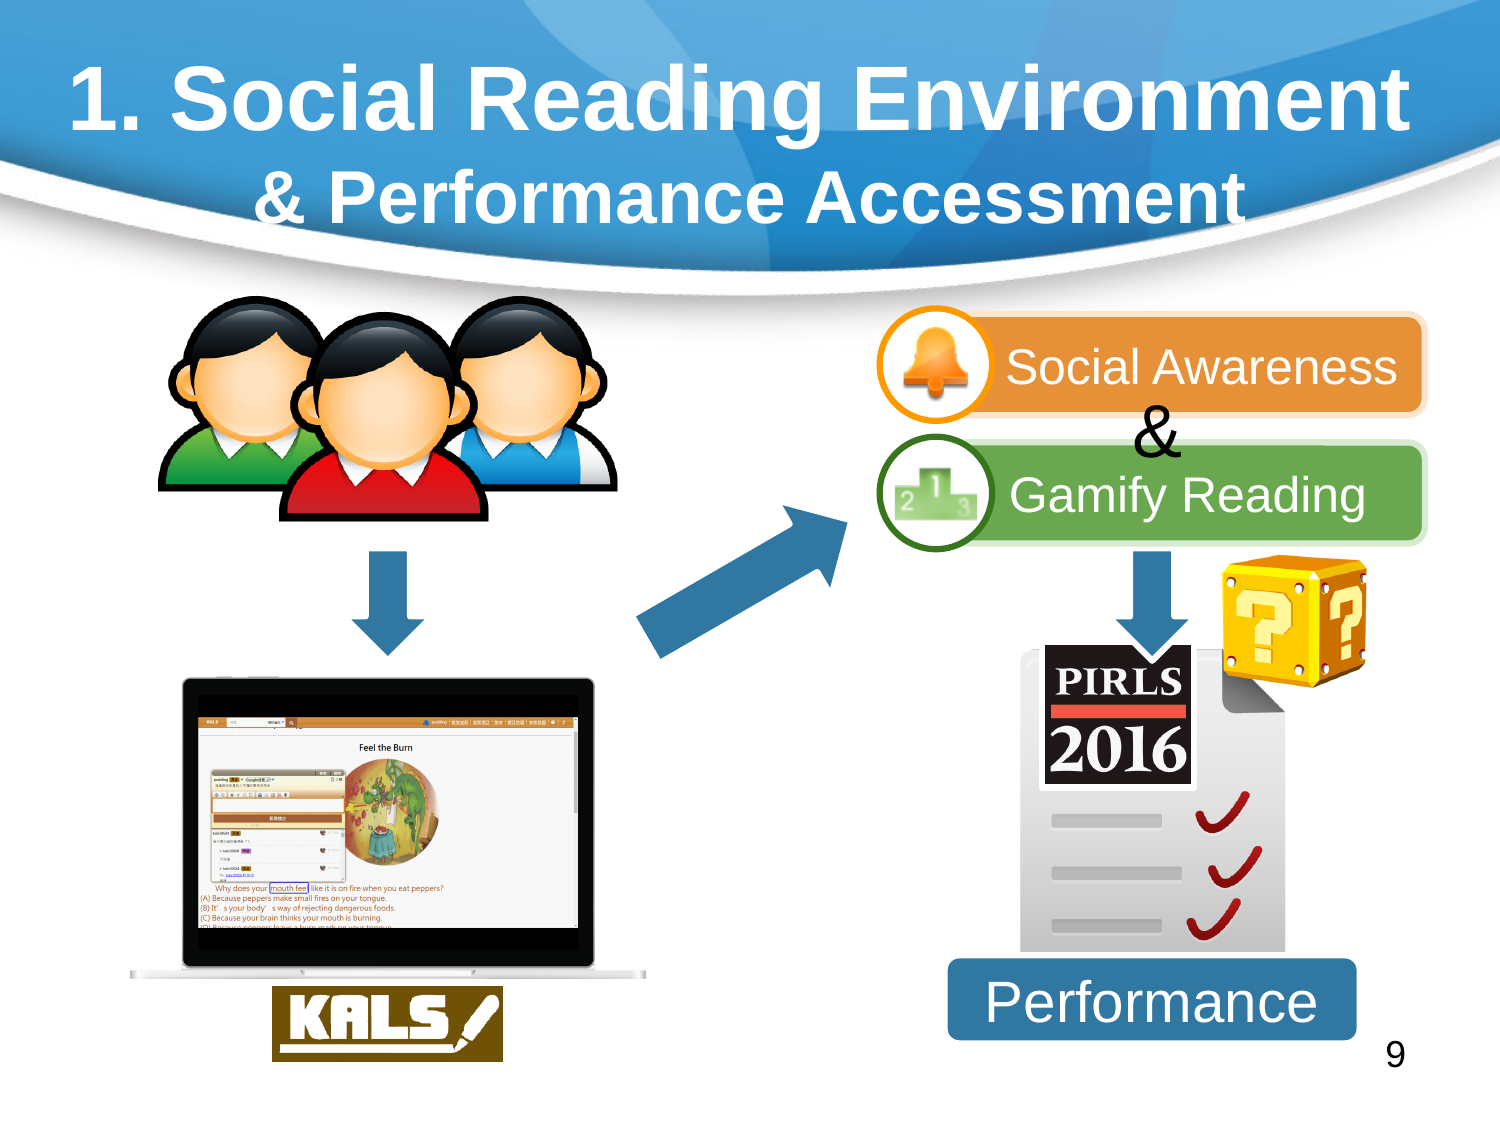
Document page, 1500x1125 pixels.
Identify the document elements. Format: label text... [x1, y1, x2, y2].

text_box [879, 308, 993, 421]
text_box Performance [944, 955, 1360, 1044]
picture [0, 0, 1500, 1125]
text_box & [1093, 367, 1222, 459]
text_box [879, 436, 993, 550]
text_box Social Awareness [963, 313, 1425, 416]
text_box [343, 548, 433, 661]
text_box [1107, 548, 1197, 661]
text_box [631, 500, 852, 664]
text_box Gamify Reading [963, 442, 1426, 544]
title 1. Social Reading Environment & Performance Accessment [52, 45, 1448, 233]
